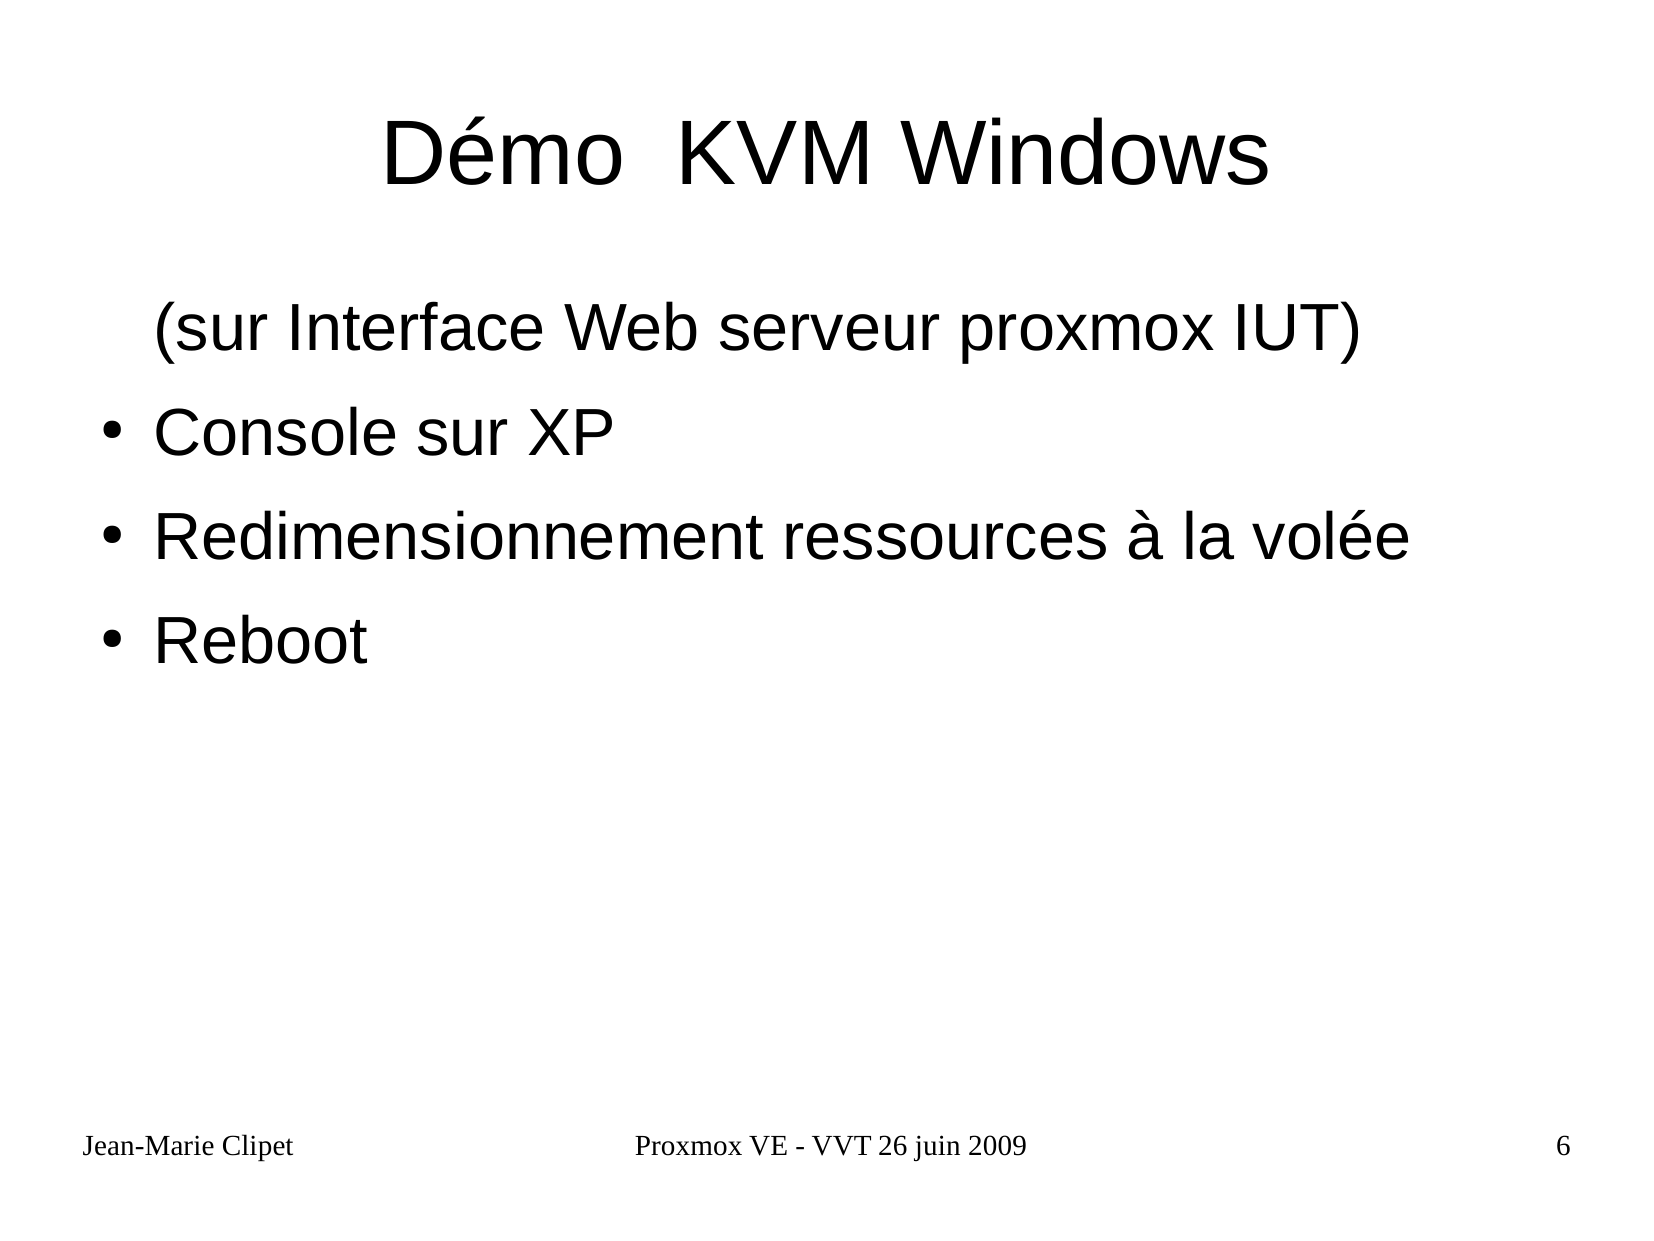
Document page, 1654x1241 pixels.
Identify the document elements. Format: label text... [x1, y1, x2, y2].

title Démo KVM Windows [82, 56, 1571, 250]
list (sur Interface Web serveur proxmox IUT) Console sur XP Redimensionnement ressources à la volée Reboot [82, 290, 1571, 1094]
